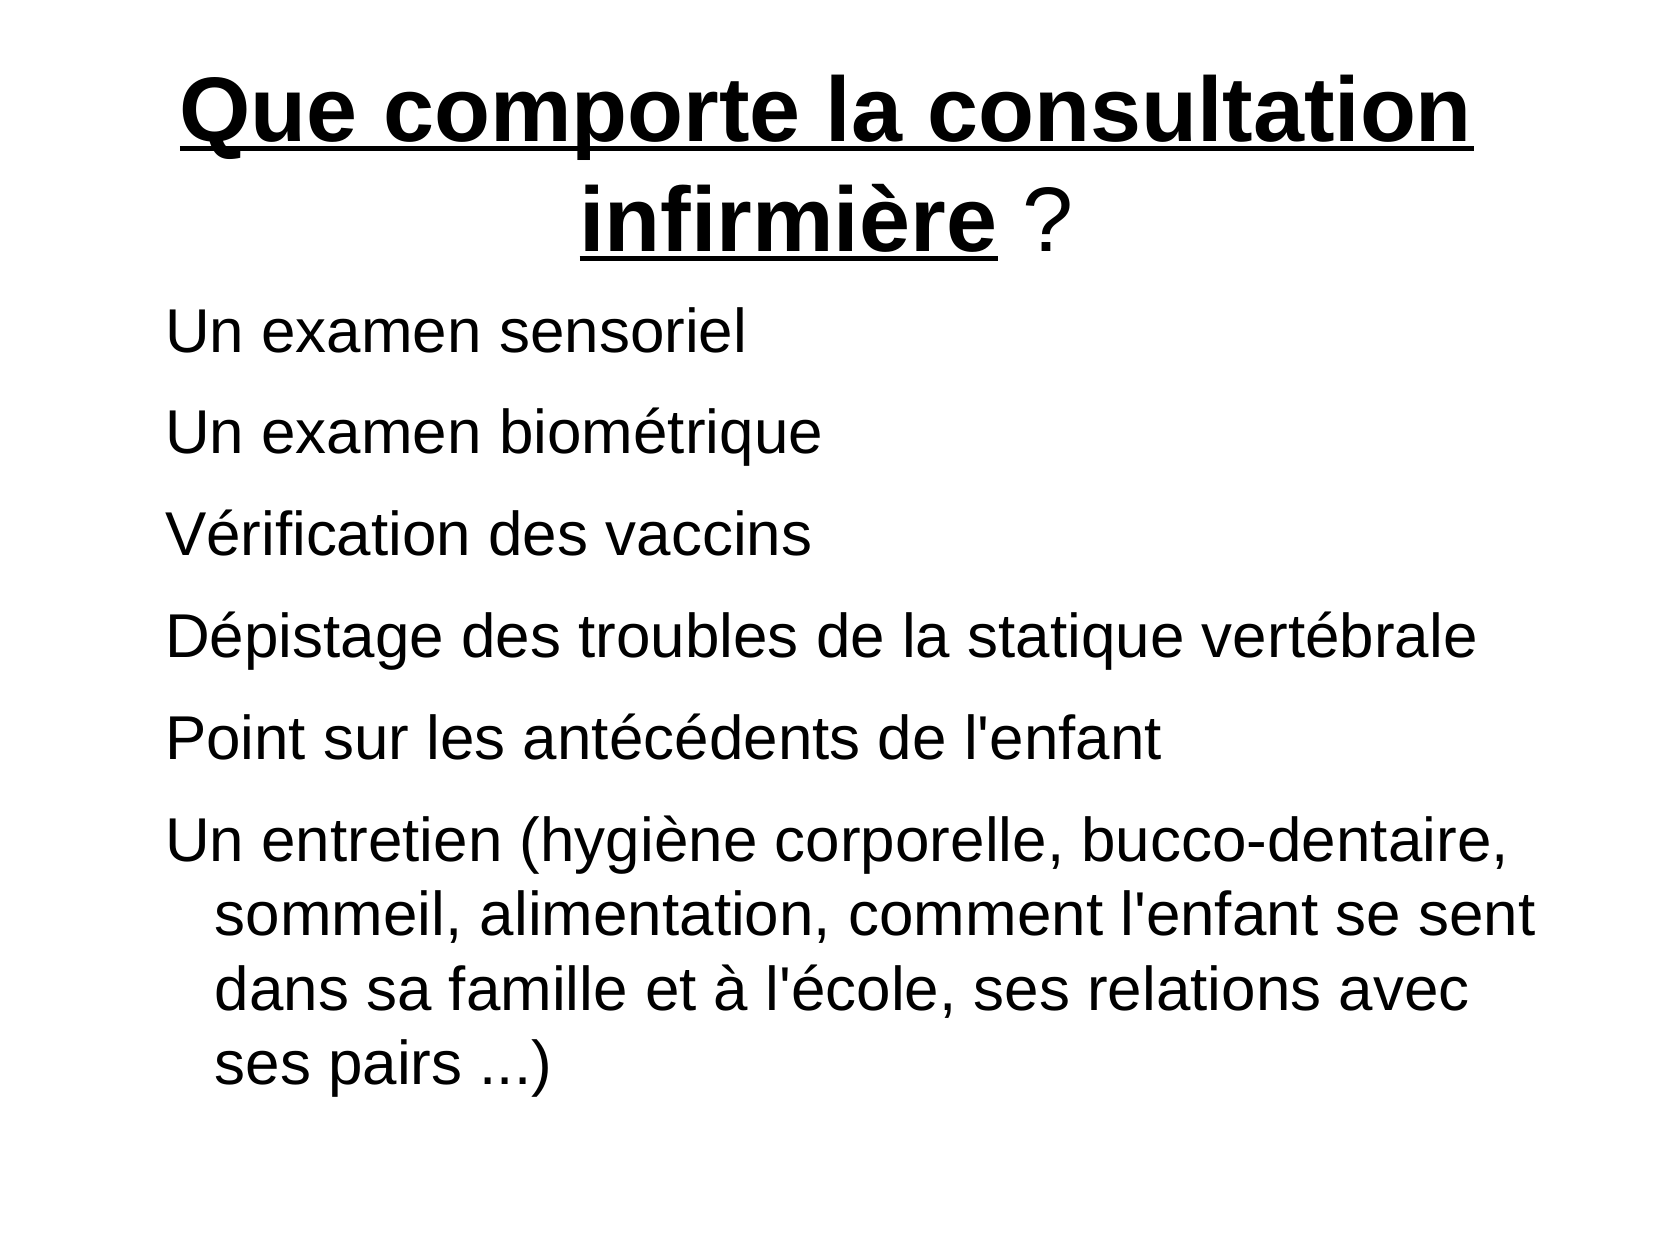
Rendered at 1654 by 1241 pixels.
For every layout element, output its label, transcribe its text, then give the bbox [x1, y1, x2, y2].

list Un examen sensoriel Un examen biométrique Vérification des vaccins Dépistage des troubles de la statique vertébrale Point sur les antécédents de l'enfant Un entretien (hygiène corporelle, bucco-dentaire, sommeil, alimentation, comment l'enfant se sent dans sa famille et à l'école, ses relations avec ses pairs ...) [82, 290, 1571, 1111]
title Que comporte la consultation infirmière ? [82, 49, 1571, 257]
